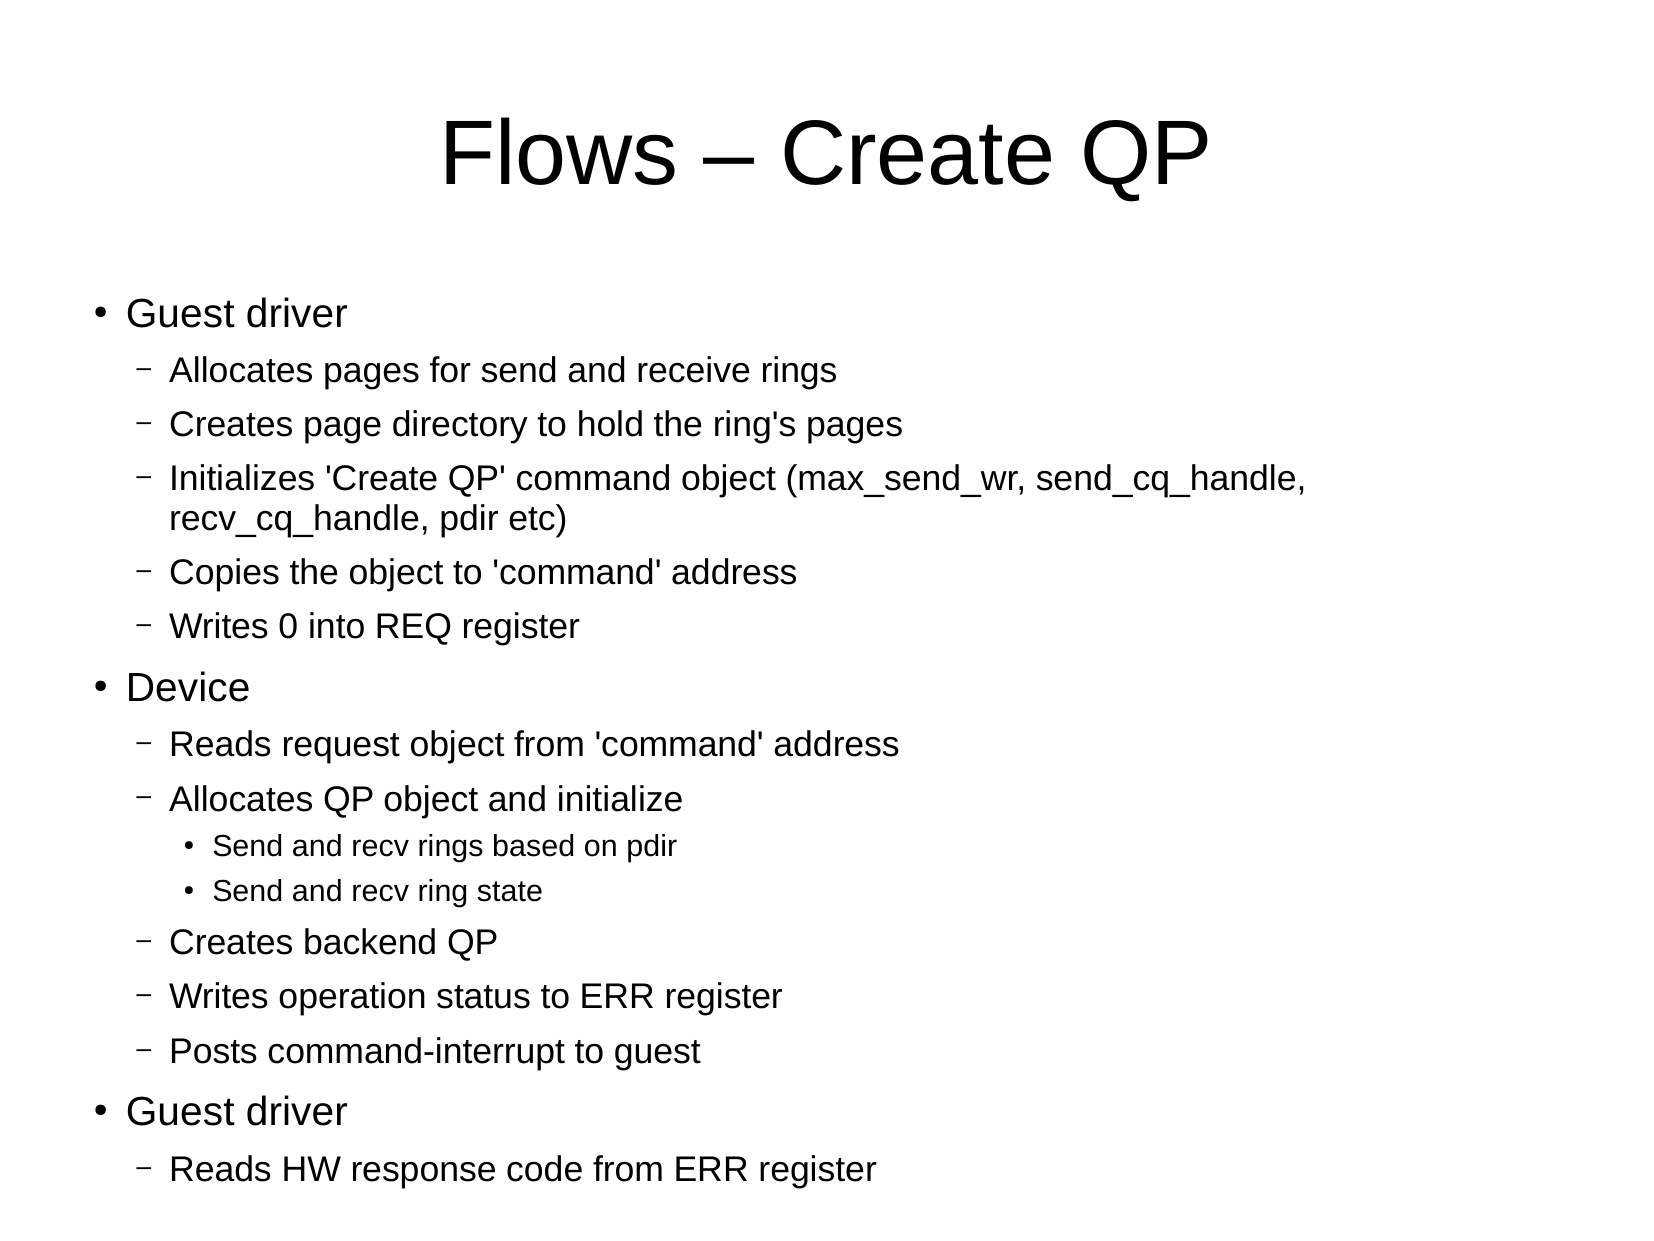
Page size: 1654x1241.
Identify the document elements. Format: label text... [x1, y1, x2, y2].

title Flows – Create QP [82, 49, 1571, 257]
list Guest driver Allocates pages for send and receive rings Creates page directory to hold the ring's pages Initializes 'Create QP' command object (max_send_wr, send_cq_handle, recv_cq_handle, pdir etc) Copies the object to 'command' address Writes 0 into REQ register Device Reads request object from 'command' address Allocates QP object and initialize Send and recv rings based on pdir Send and recv ring state Creates backend QP Writes operation status to ERR register Posts command-interrupt to guest Guest driver Reads HW response code from ERR register [82, 290, 1571, 1201]
